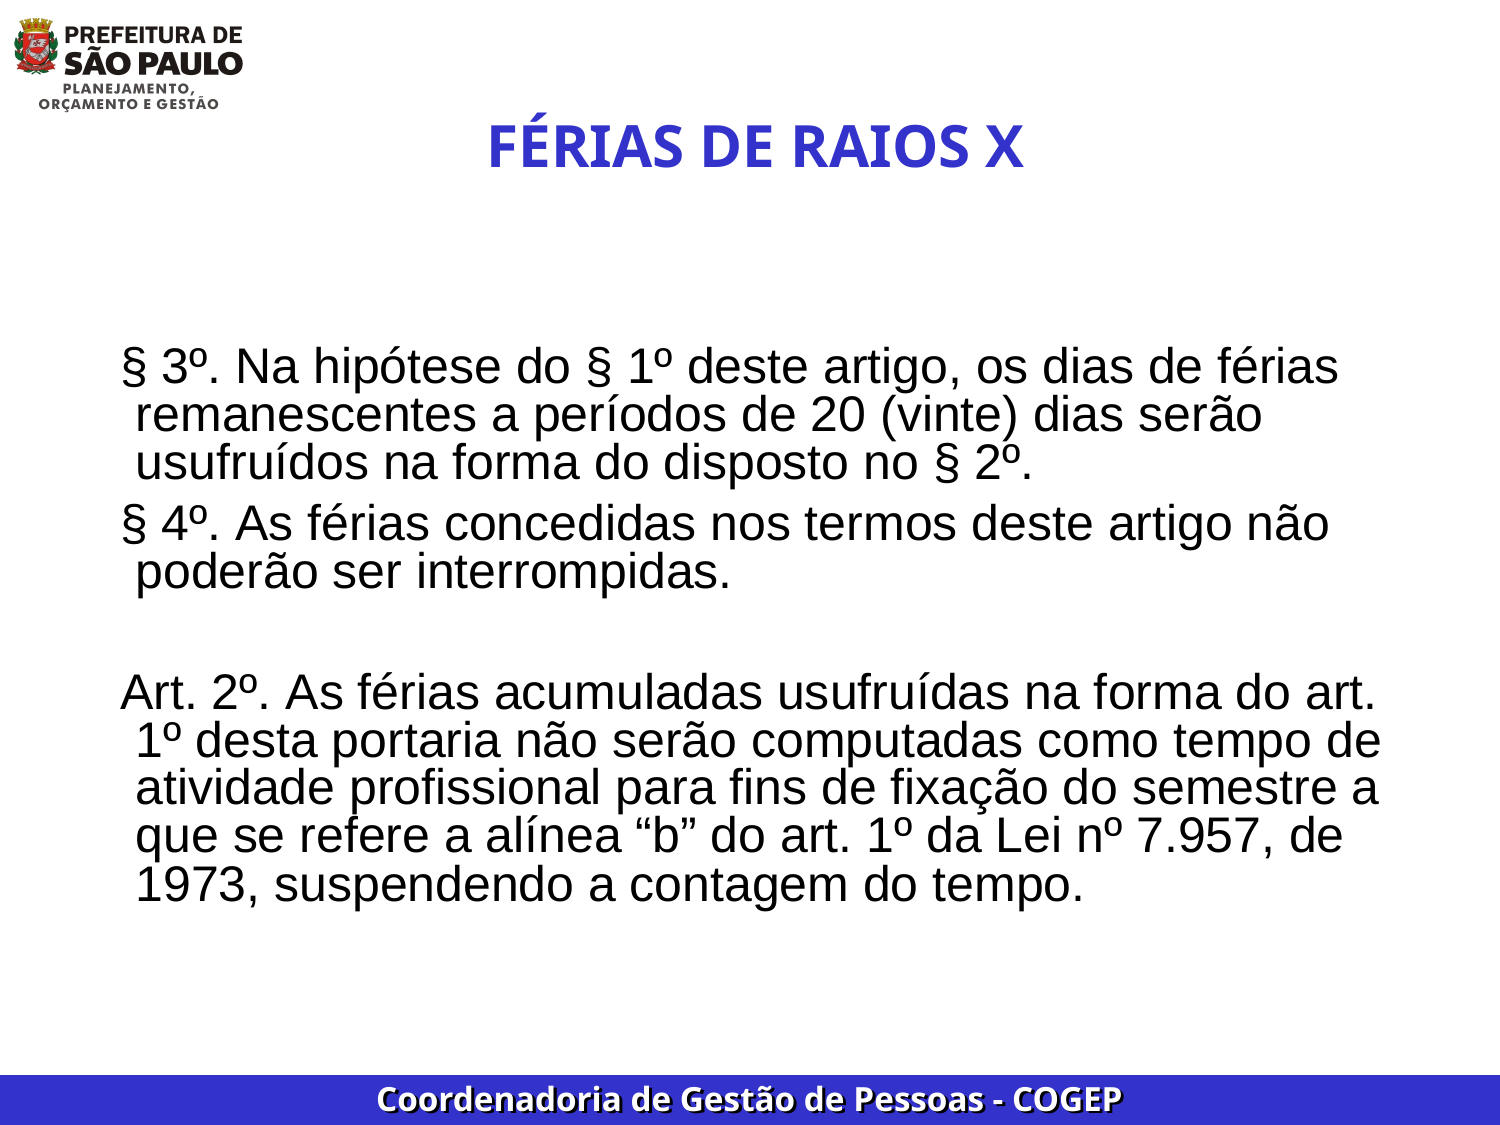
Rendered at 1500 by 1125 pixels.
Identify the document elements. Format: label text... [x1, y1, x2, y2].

subtitle § 3º. Na hipótese do § 1º deste artigo, os dias de férias remanescentes a períodos de 20 (vinte) dias serão usufruídos na forma do disposto no § 2º. § 4º. As férias concedidas nos termos deste artigo não poderão ser interrompidas. Art. 2º. As férias acumuladas usufruídas na forma do art. 1º desta portaria não serão computadas como tempo de atividade profissional para fins de fixação do semestre a que se refere a alínea “b” do art. 1º da Lei nº 7.957, de 1973, suspendendo a contagem do tempo. [29, 338, 1436, 917]
title FÉRIAS DE RAIOS X [100, 101, 1412, 187]
